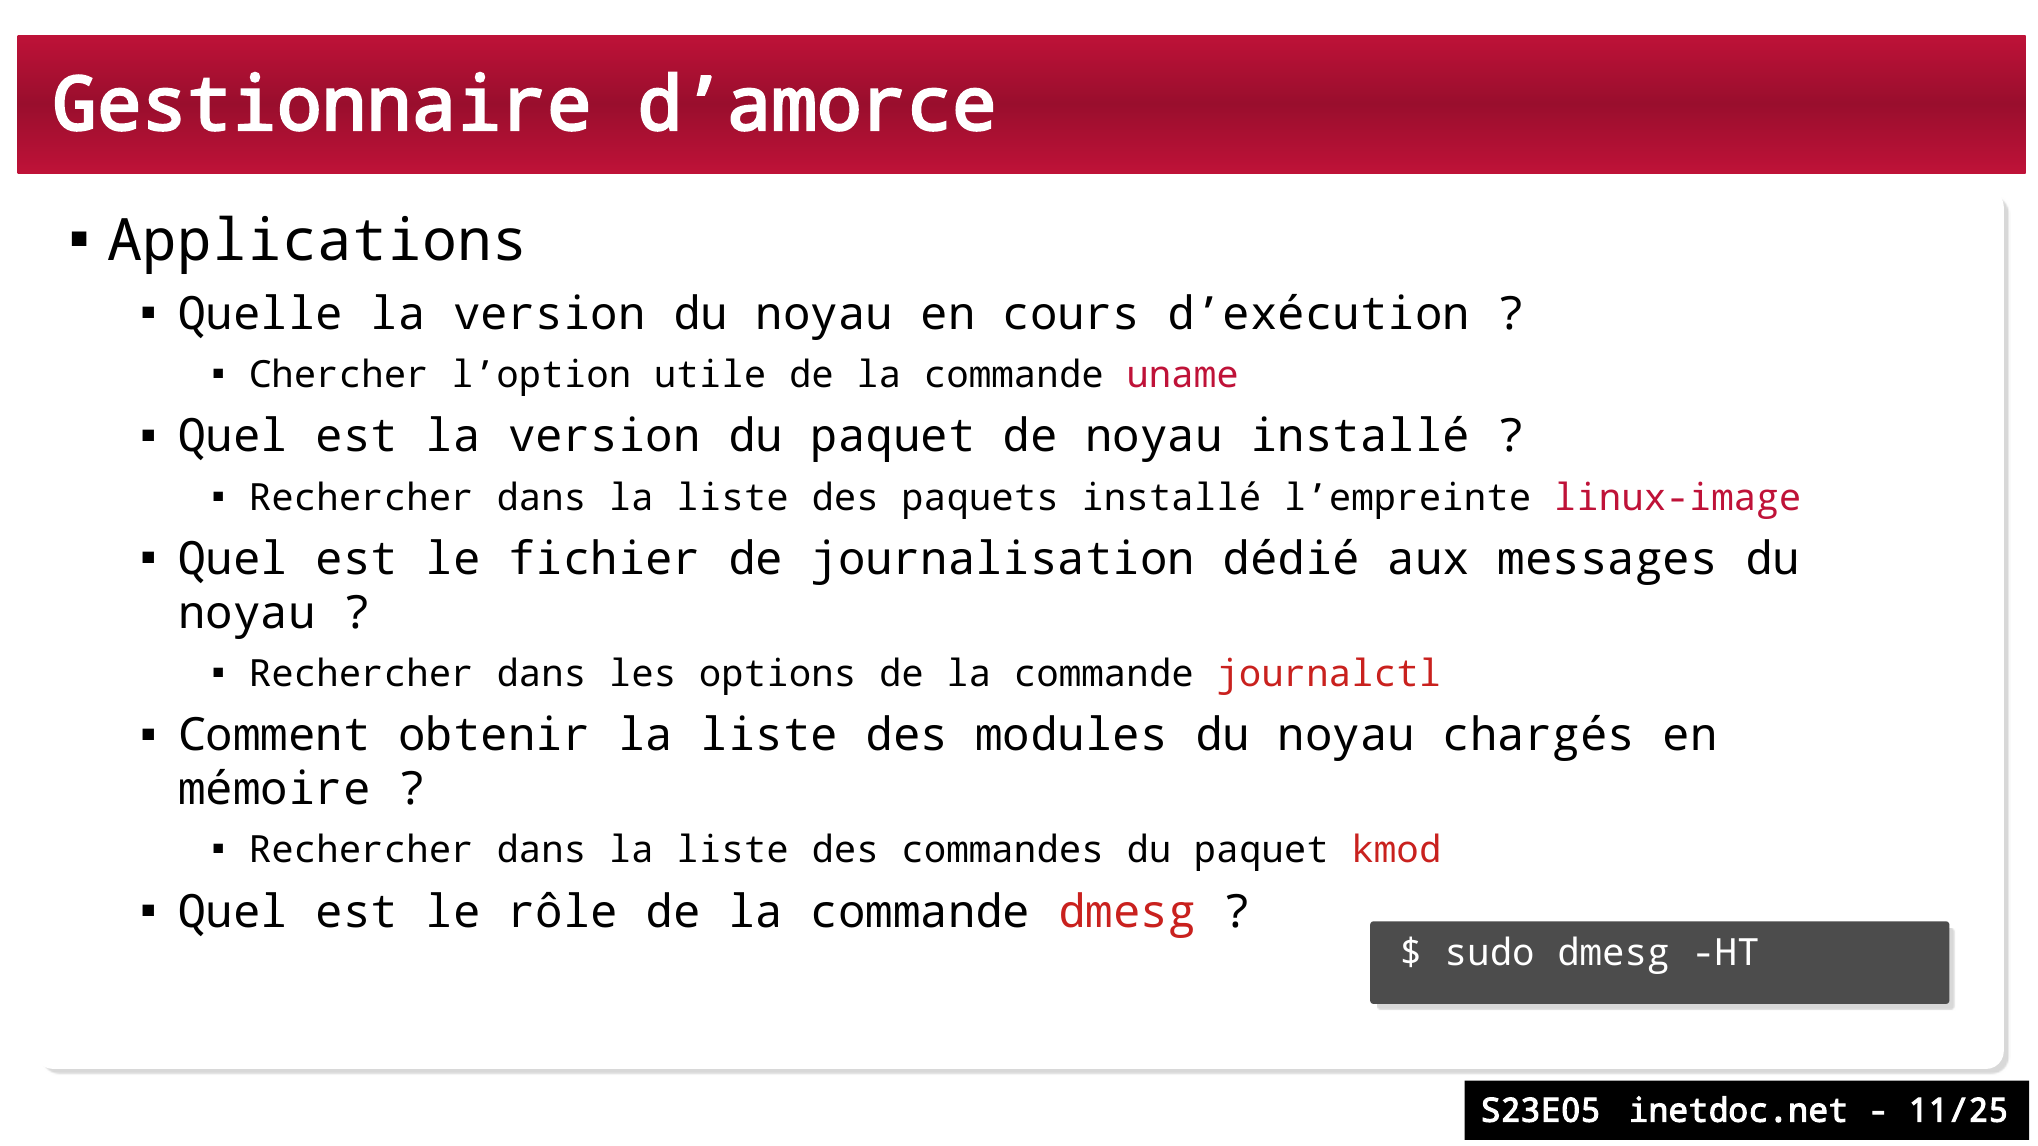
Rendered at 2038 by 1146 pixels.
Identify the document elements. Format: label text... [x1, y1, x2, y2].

text_box $ sudo dmesg -HT [1370, 921, 1950, 1004]
text_box S23E05 inetdoc.net - <numéro>/25 [1464, 1080, 2030, 1140]
text_box Applications Quelle la version du noyau en cours d’exécution ? Chercher l’option utile de la commande uname Quel est la version du paquet de noyau installé ? Rechercher dans la liste des paquets installé l’empreinte linux-image Quel est le fichier de journalisation dédié aux messages du noyau ? Rechercher dans les options de la commande journalctl Comment obtenir la liste des modules du noyau chargés en mémoire ? Rechercher dans la liste des commandes du paquet kmod Quel est le rôle de la commande dmesg ? [35, 188, 2004, 1069]
text_box Gestionnaire d’amorce [17, 35, 2026, 174]
